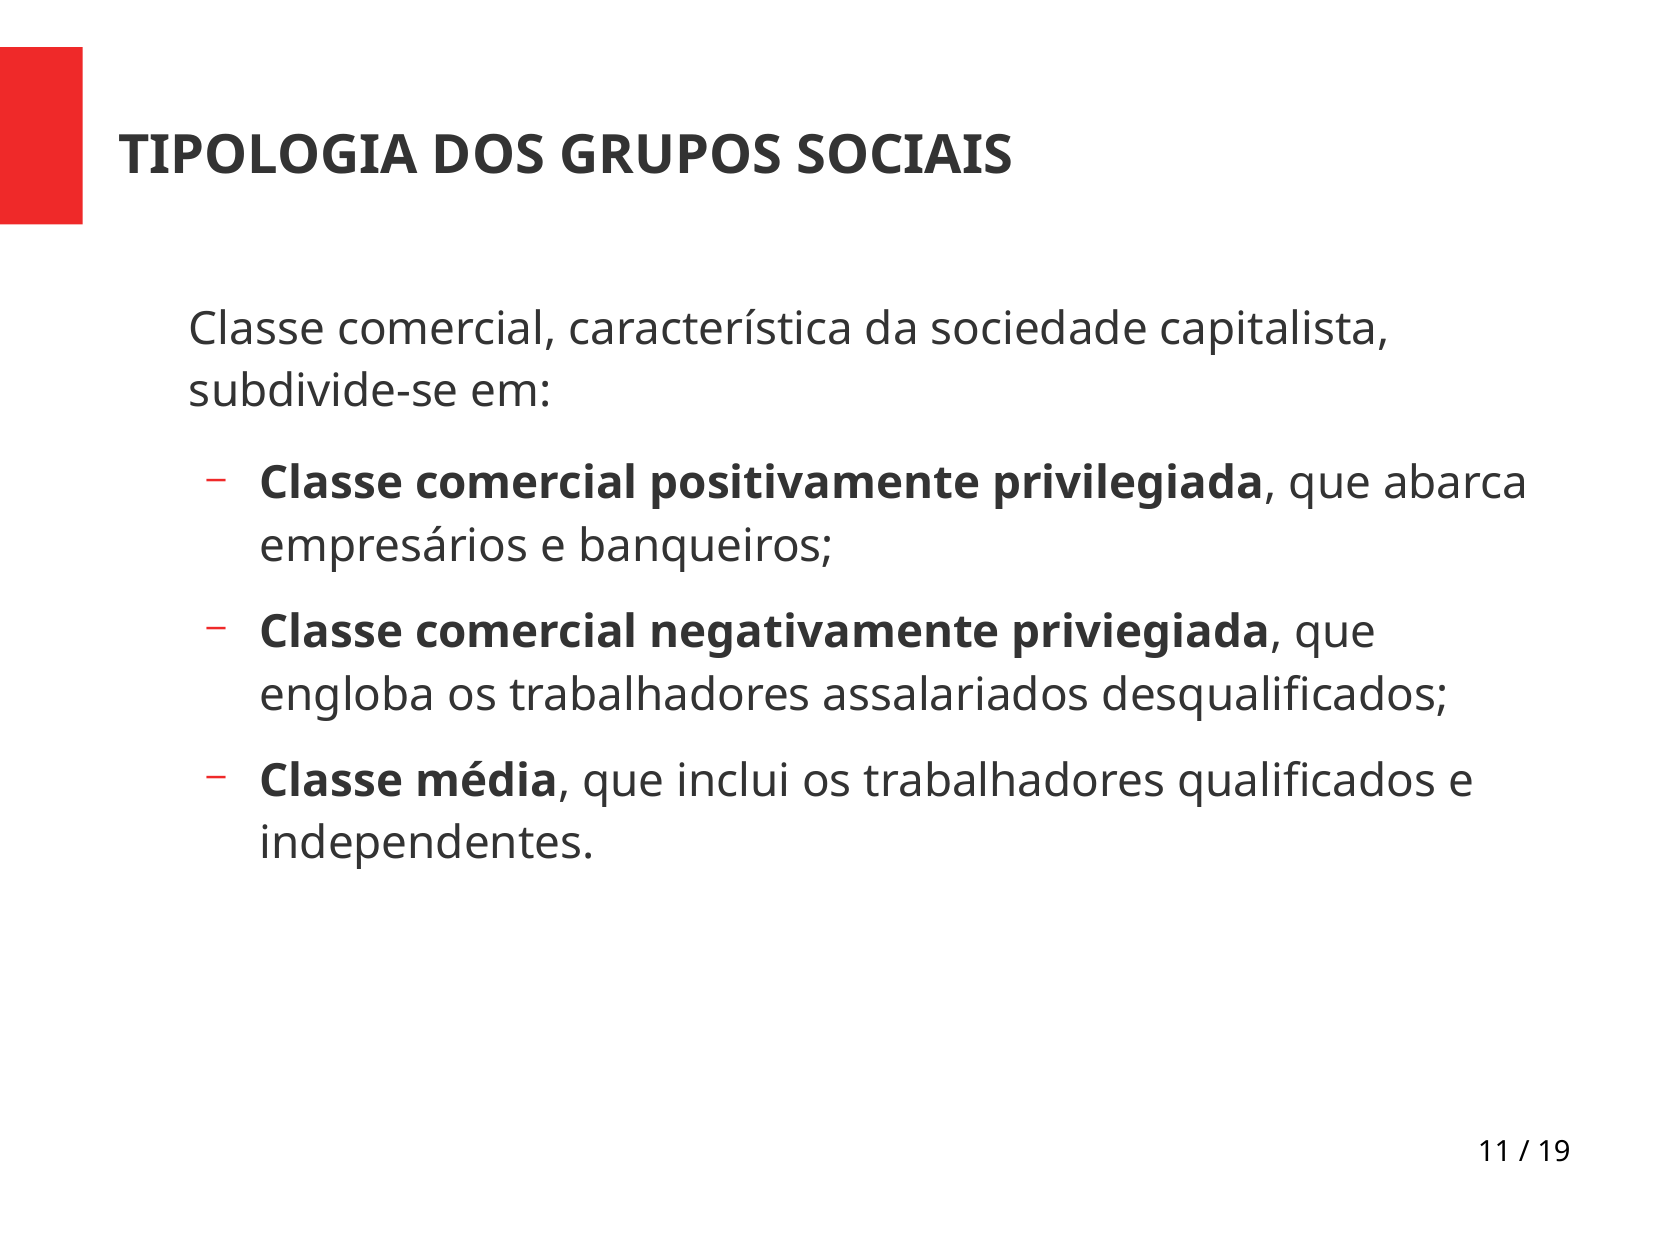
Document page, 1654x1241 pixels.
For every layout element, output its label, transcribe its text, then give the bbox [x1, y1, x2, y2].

list Classe comercial, característica da sociedade capitalista, subdivide-se em: Classe comercial positivamente privilegiada, que abarca empresários e banqueiros; Classe comercial negativamente priviegiada, que engloba os trabalhadores assalariados desqualificados; Classe média, que inclui os trabalhadores qualificados e independentes. [118, 295, 1536, 1015]
title TIPOLOGIA DOS GRUPOS SOCIAIS [118, 49, 1571, 257]
